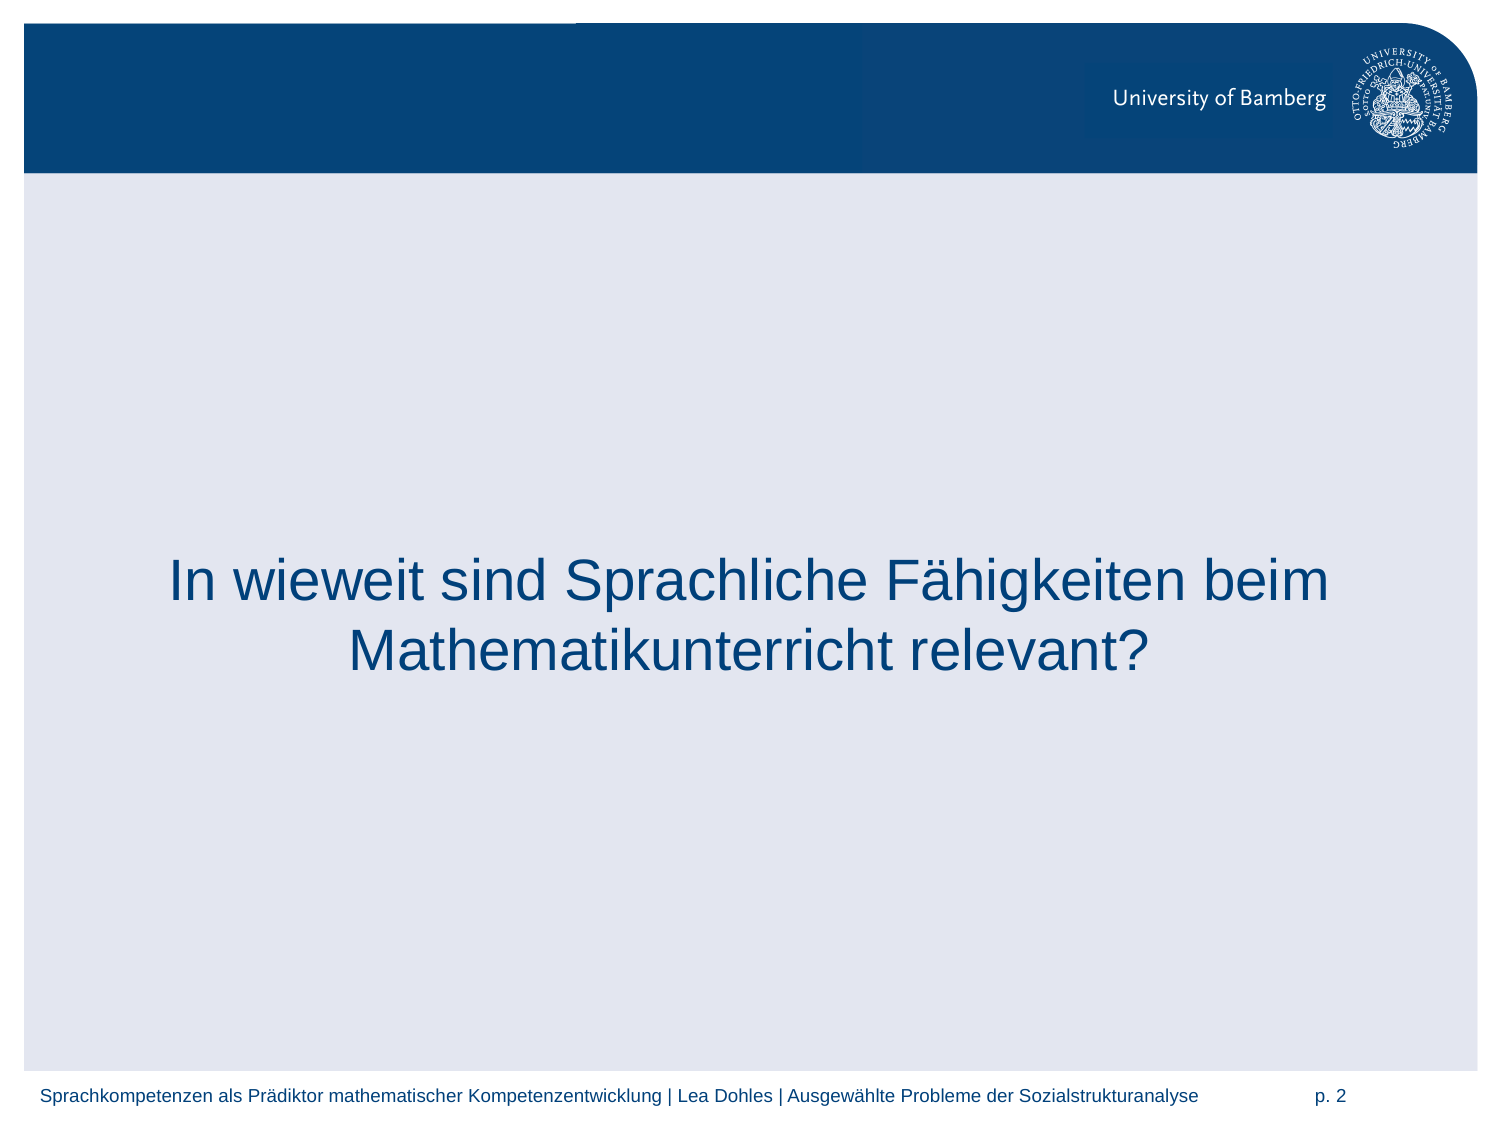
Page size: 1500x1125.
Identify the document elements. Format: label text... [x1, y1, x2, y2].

title In wieweit sind Sprachliche Fähigkeiten beim Mathematikunterricht relevant? [112, 491, 1388, 733]
